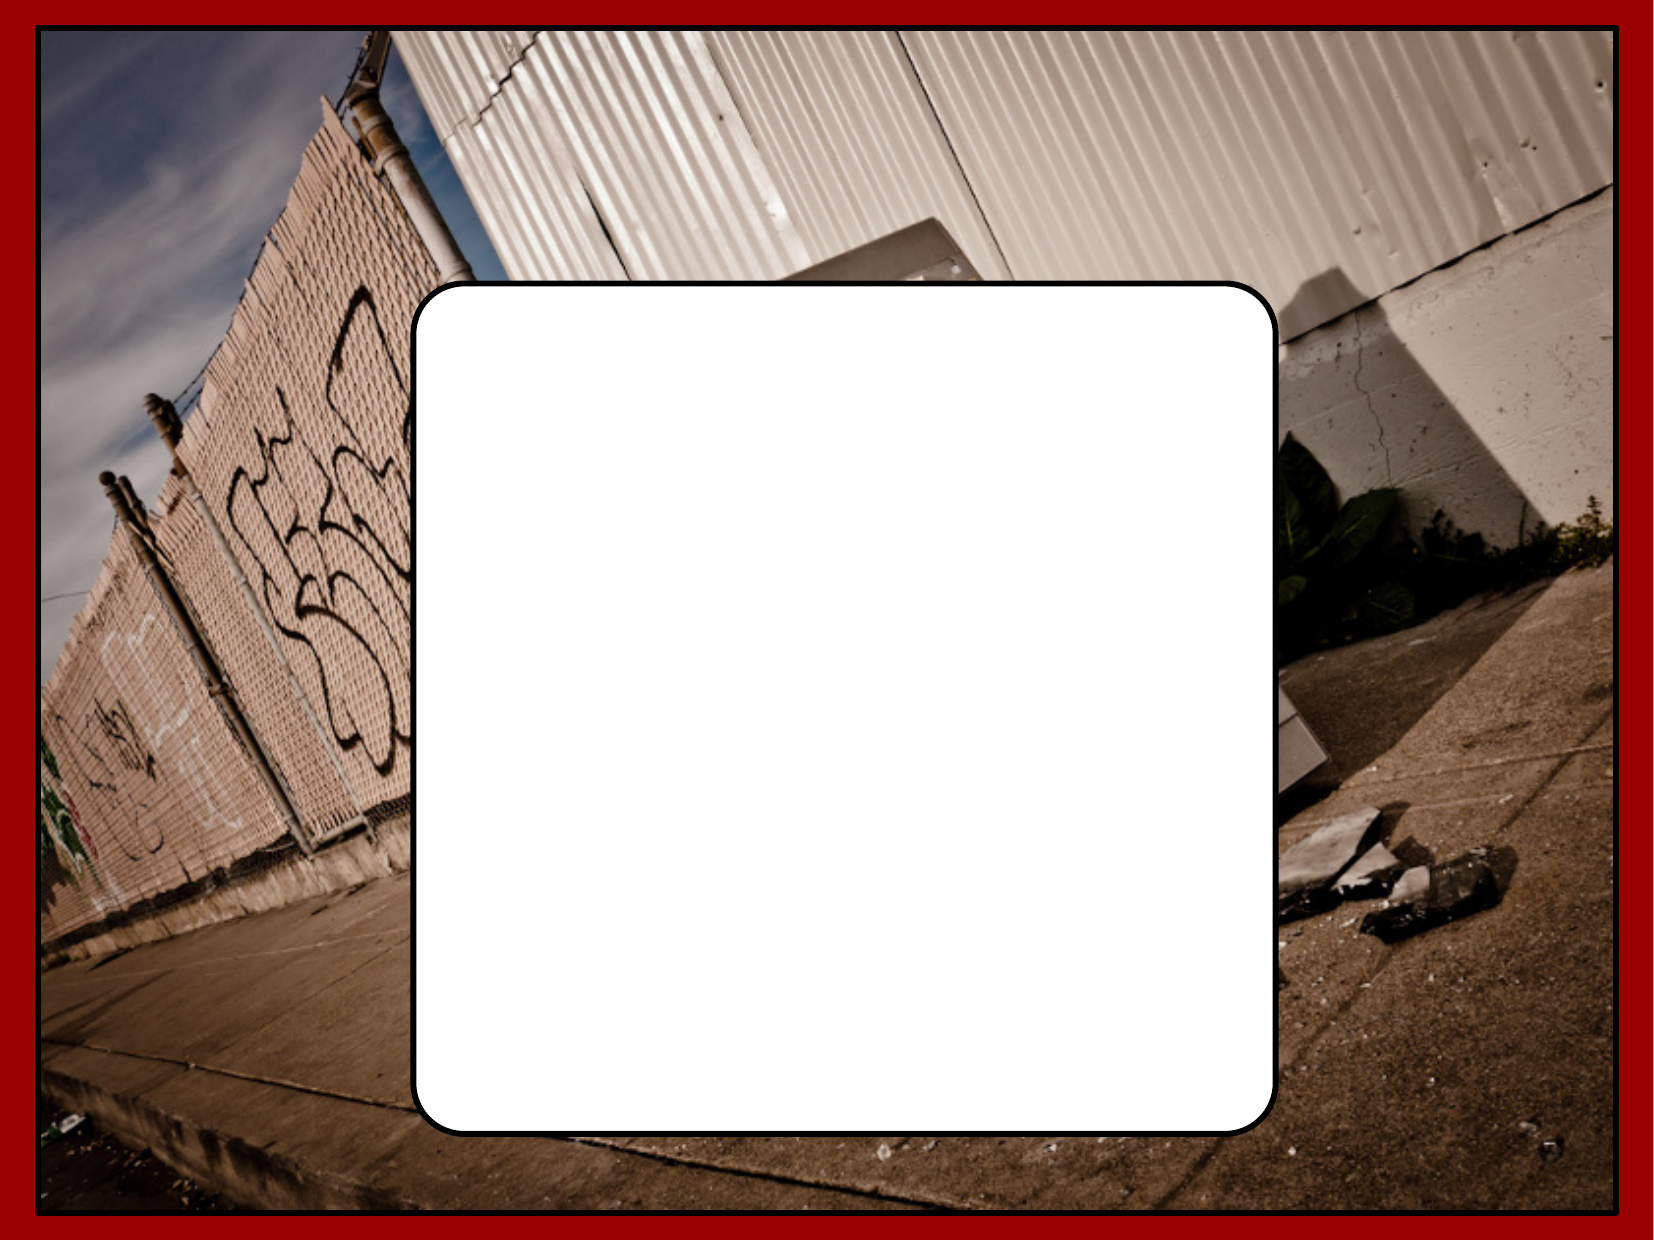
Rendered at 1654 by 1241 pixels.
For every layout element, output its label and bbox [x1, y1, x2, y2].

text_box [413, 283, 1276, 1134]
picture [40, 30, 1613, 1210]
